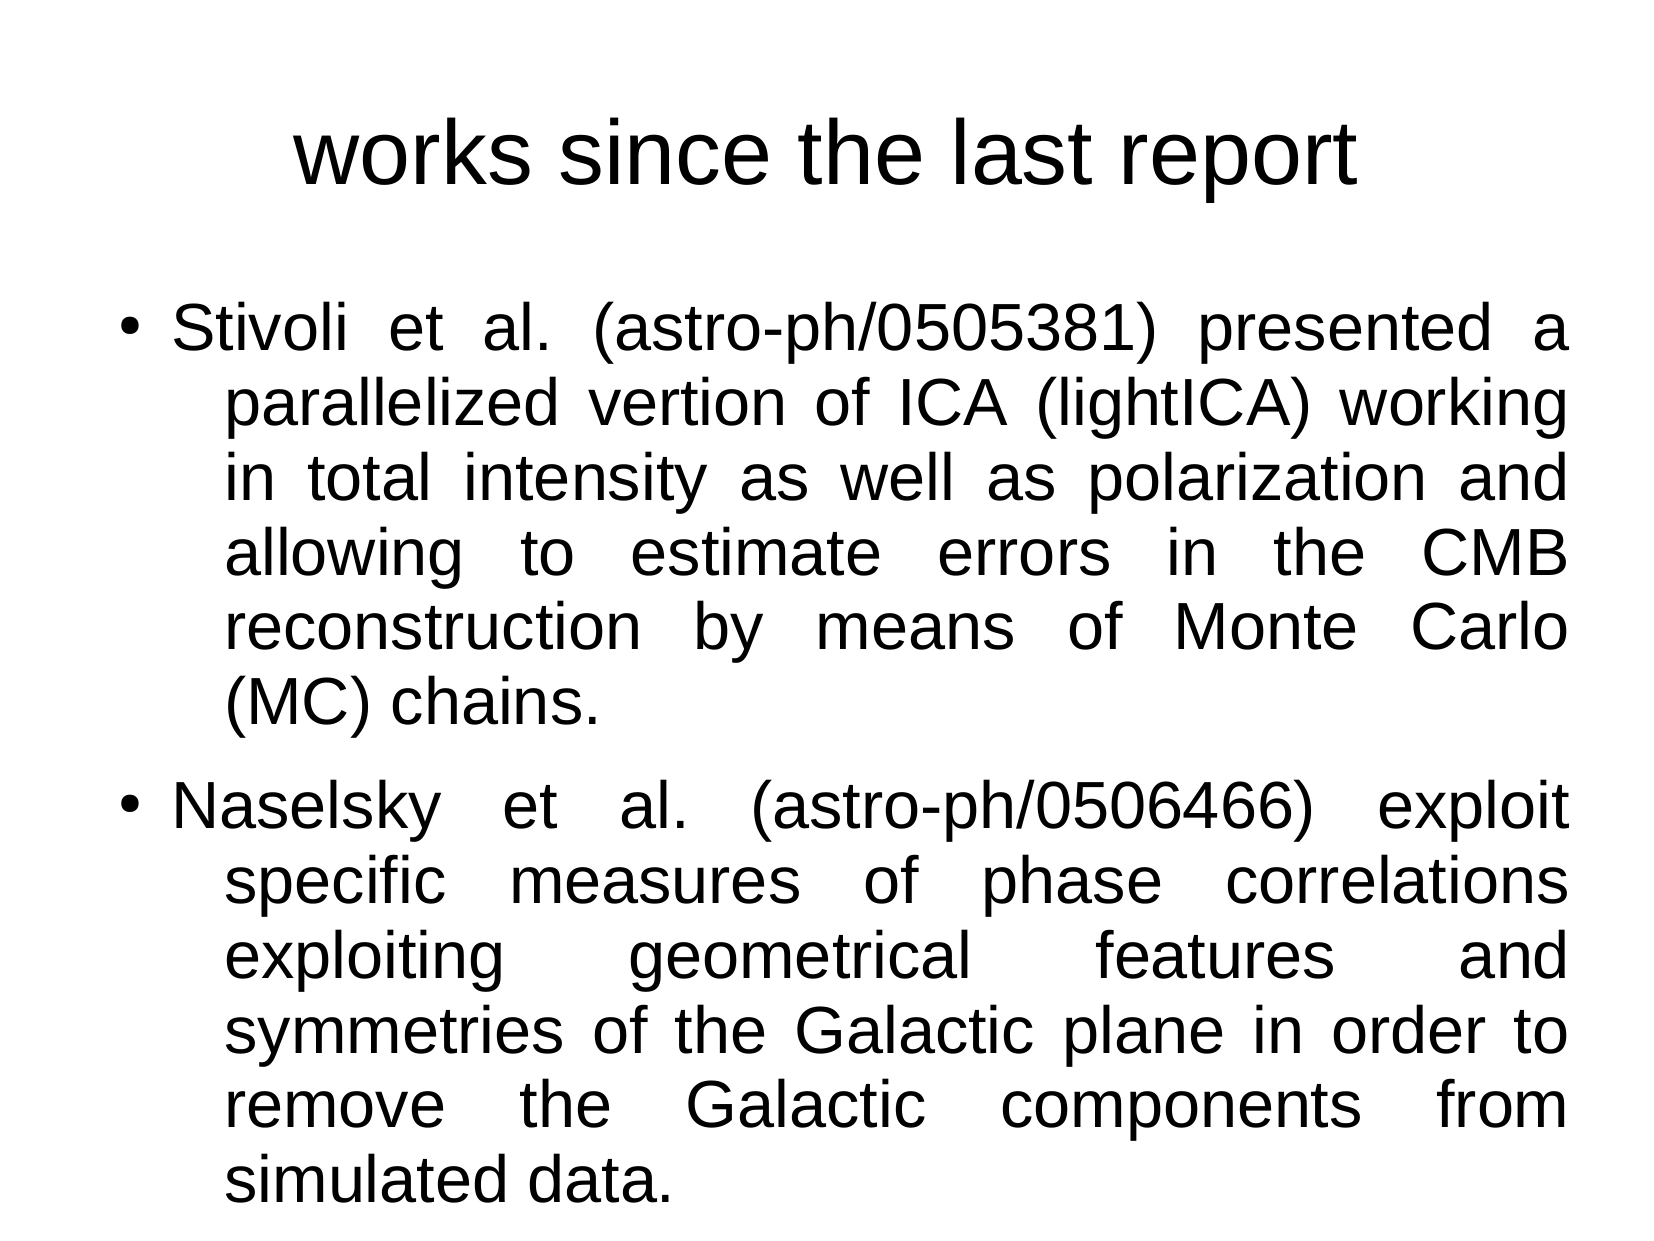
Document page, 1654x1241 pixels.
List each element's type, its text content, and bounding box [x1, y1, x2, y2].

list Stivoli et al. (astro-ph/0505381) presented a parallelized vertion of ICA (lightICA) working in total intensity as well as polarization and allowing to estimate errors in the CMB reconstruction by means of Monte Carlo (MC) chains. Naselsky et al. (astro-ph/0506466) exploit specific measures of phase correlations exploiting geometrical features and symmetries of the Galactic plane in order to remove the Galactic components from simulated data. [82, 290, 1571, 1143]
title works since the last report [82, 49, 1571, 257]
